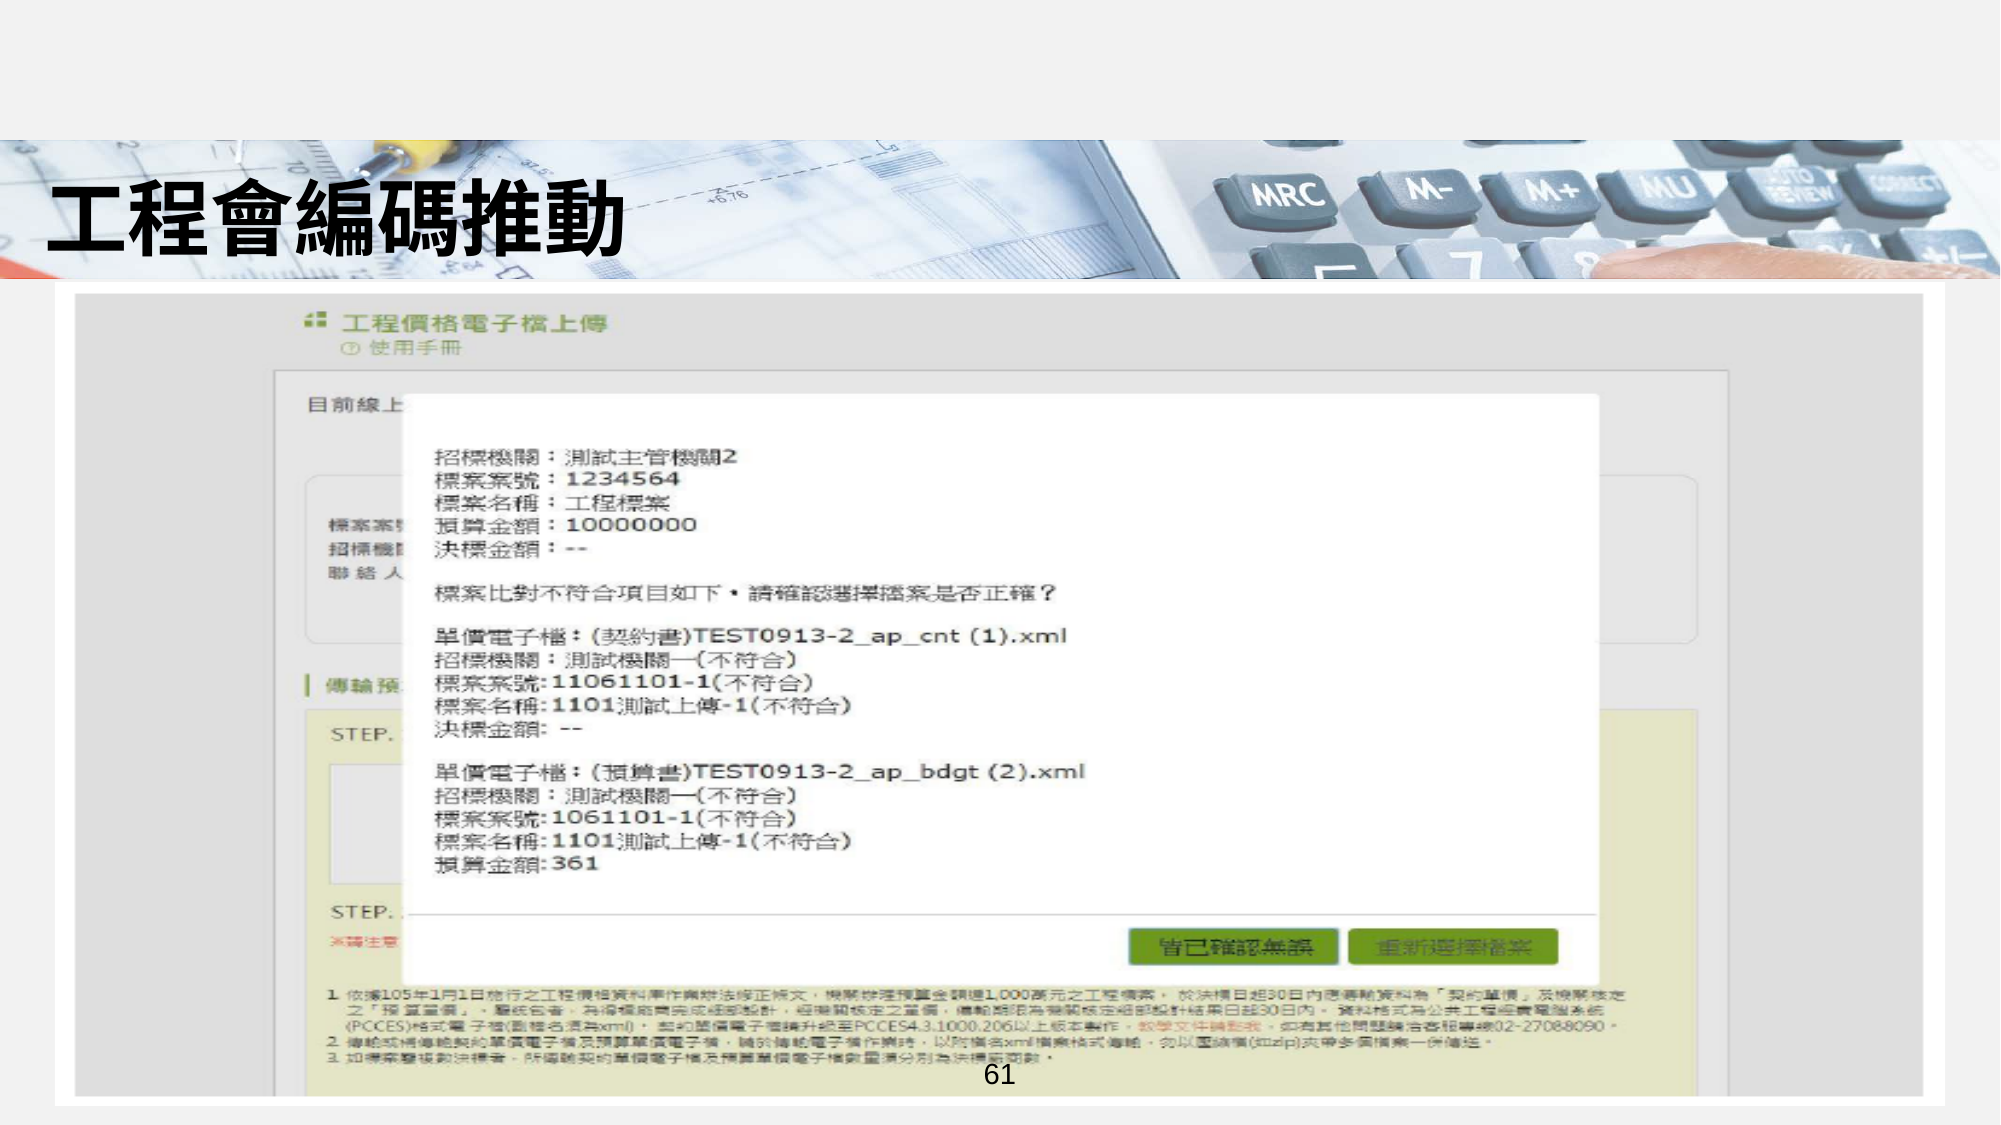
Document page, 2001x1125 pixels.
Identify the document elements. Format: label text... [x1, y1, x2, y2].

text_box 工程會編碼推動 [29, 158, 1569, 275]
picture [54, 282, 1946, 1106]
text_box [0, 141, 2000, 278]
text_box 61 [662, 1042, 1338, 1103]
